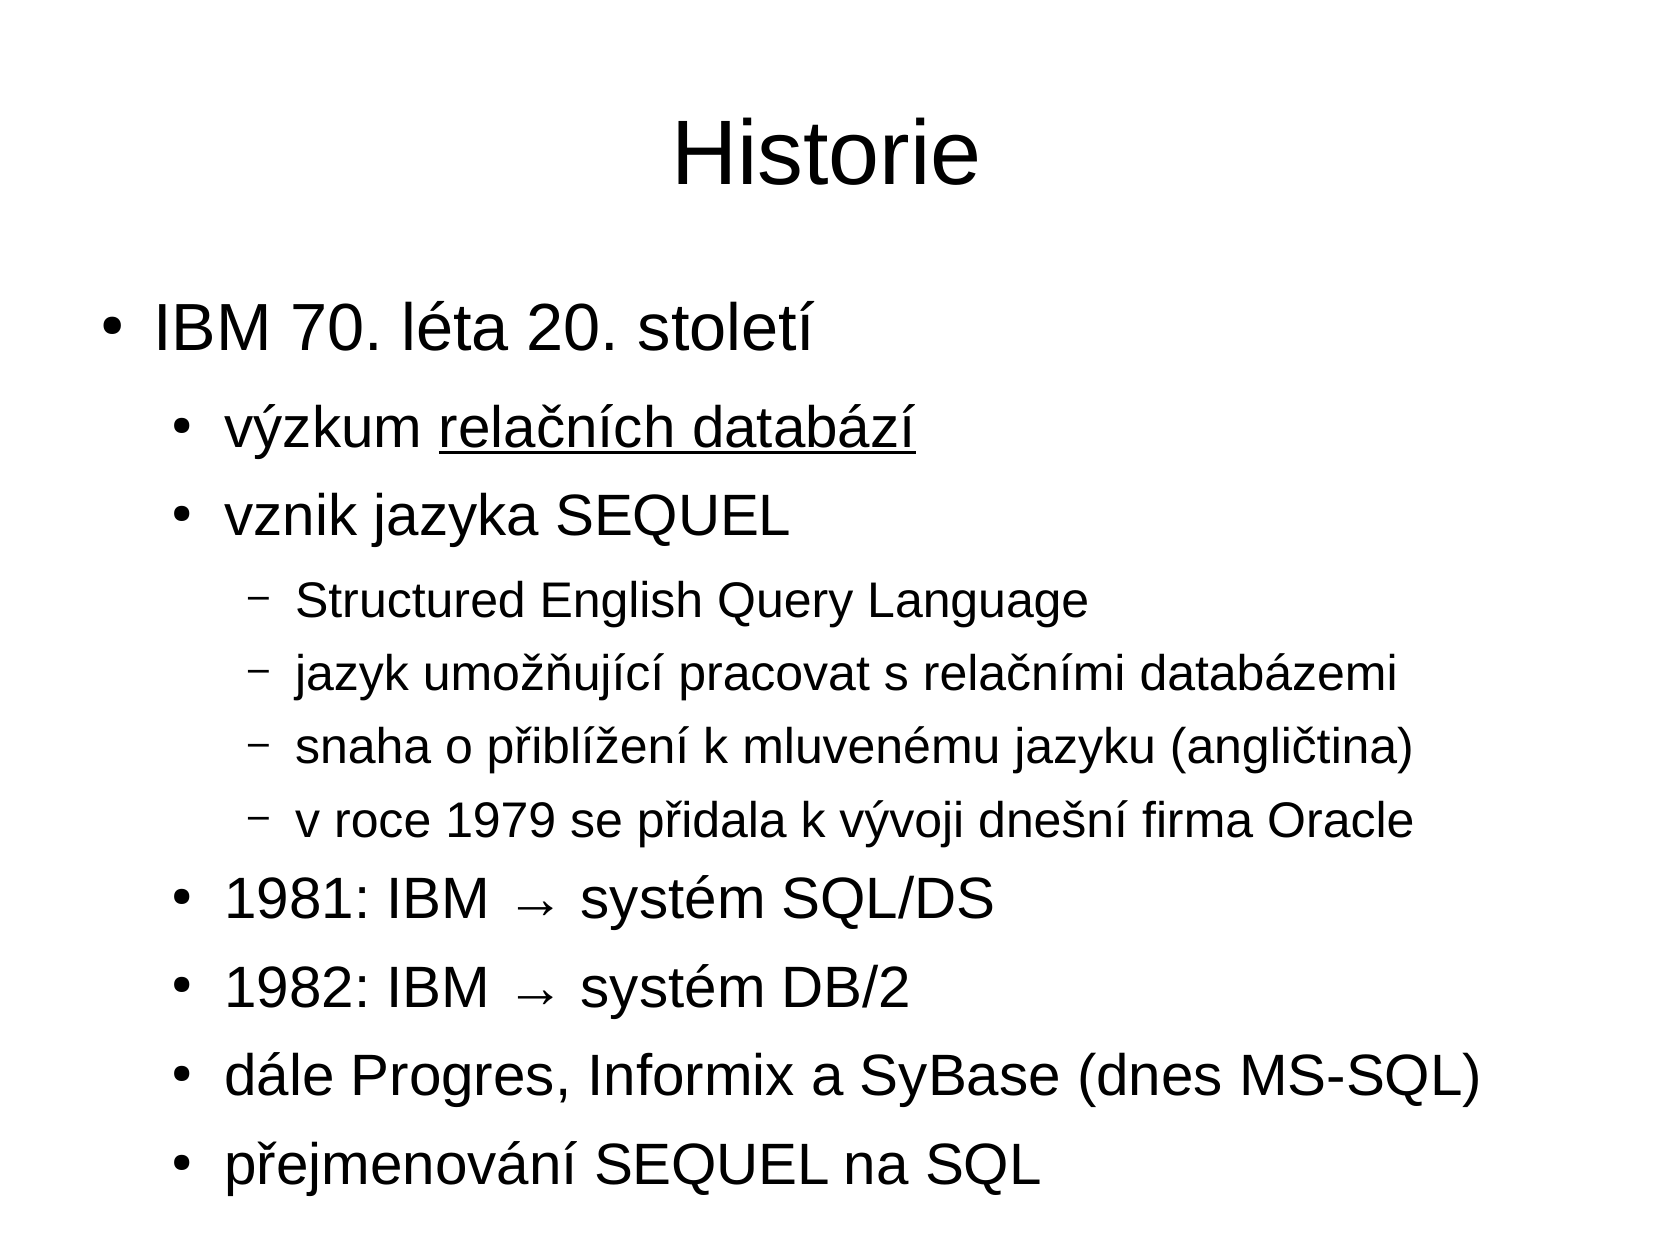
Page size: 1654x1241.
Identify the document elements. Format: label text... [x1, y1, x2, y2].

list IBM 70. léta 20. století výzkum relačních databází vznik jazyka SEQUEL Structured English Query Language jazyk umožňující pracovat s relačními databázemi snaha o přiblížení k mluvenému jazyku (angličtina) v roce 1979 se přidala k vývoji dnešní firma Oracle 1981: IBM → systém SQL/DS 1982: IBM → systém DB/2 dále Progres, Informix a SyBase (dnes MS-SQL) přejmenování SEQUEL na SQL [82, 290, 1571, 1197]
title Historie [82, 49, 1571, 257]
